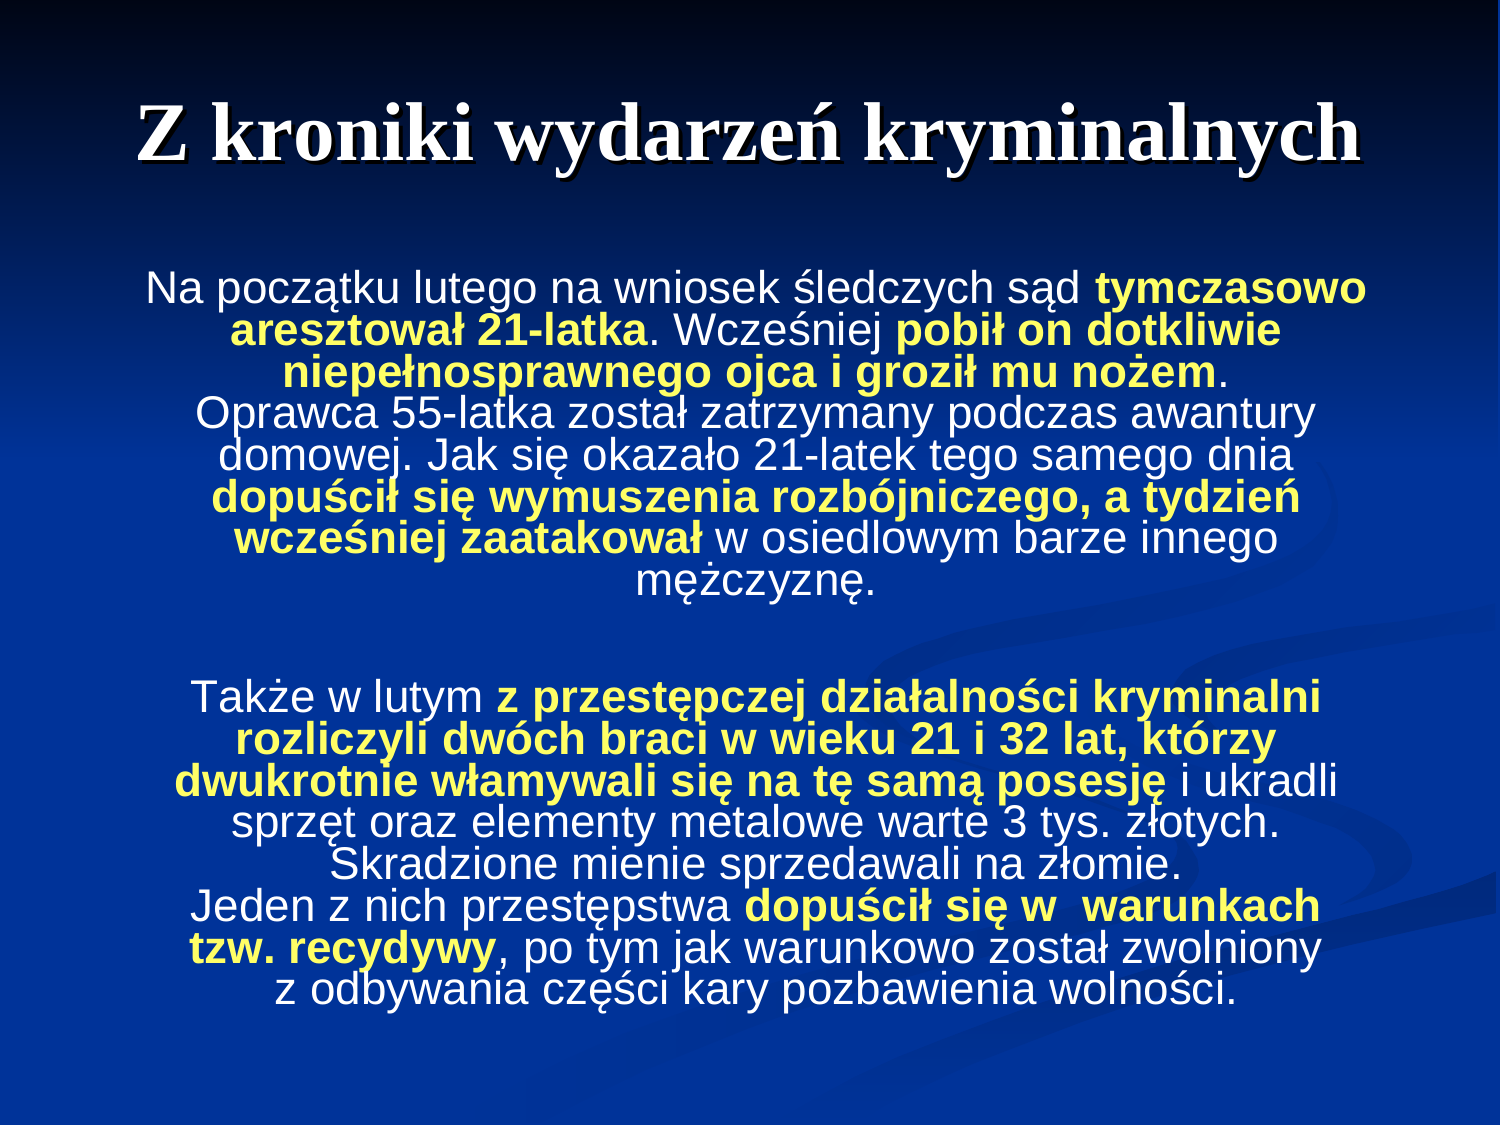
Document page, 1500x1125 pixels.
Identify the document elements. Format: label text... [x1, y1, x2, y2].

list Na początku lutego na wniosek śledczych sąd tymczasowo aresztował 21-latka. Wcześniej pobił on dotkliwie niepełnosprawnego ojca i groził mu nożem. Oprawca 55-latka został zatrzymany podczas awantury domowej. Jak się okazało 21-latek tego samego dnia dopuścił się wymuszenia rozbójniczego, a tydzień wcześniej zaatakował w osiedlowym barze innego mężczyznę. Także w lutym z przestępczej działalności kryminalni rozliczyli dwóch braci w wieku 21 i 32 lat, którzy dwukrotnie włamywali się na tę samą posesję i ukradli sprzęt oraz elementy metalowe warte 3 tys. złotych. Skradzione mienie sprzedawali na złomie. Jeden z nich przestępstwa dopuścił się w warunkach tzw. recydywy, po tym jak warunkowo został zwolniony z odbywania części kary pozbawienia wolności. [75, 262, 1423, 1005]
title Z kroniki wydarzeń kryminalnych [75, 21, 1423, 255]
